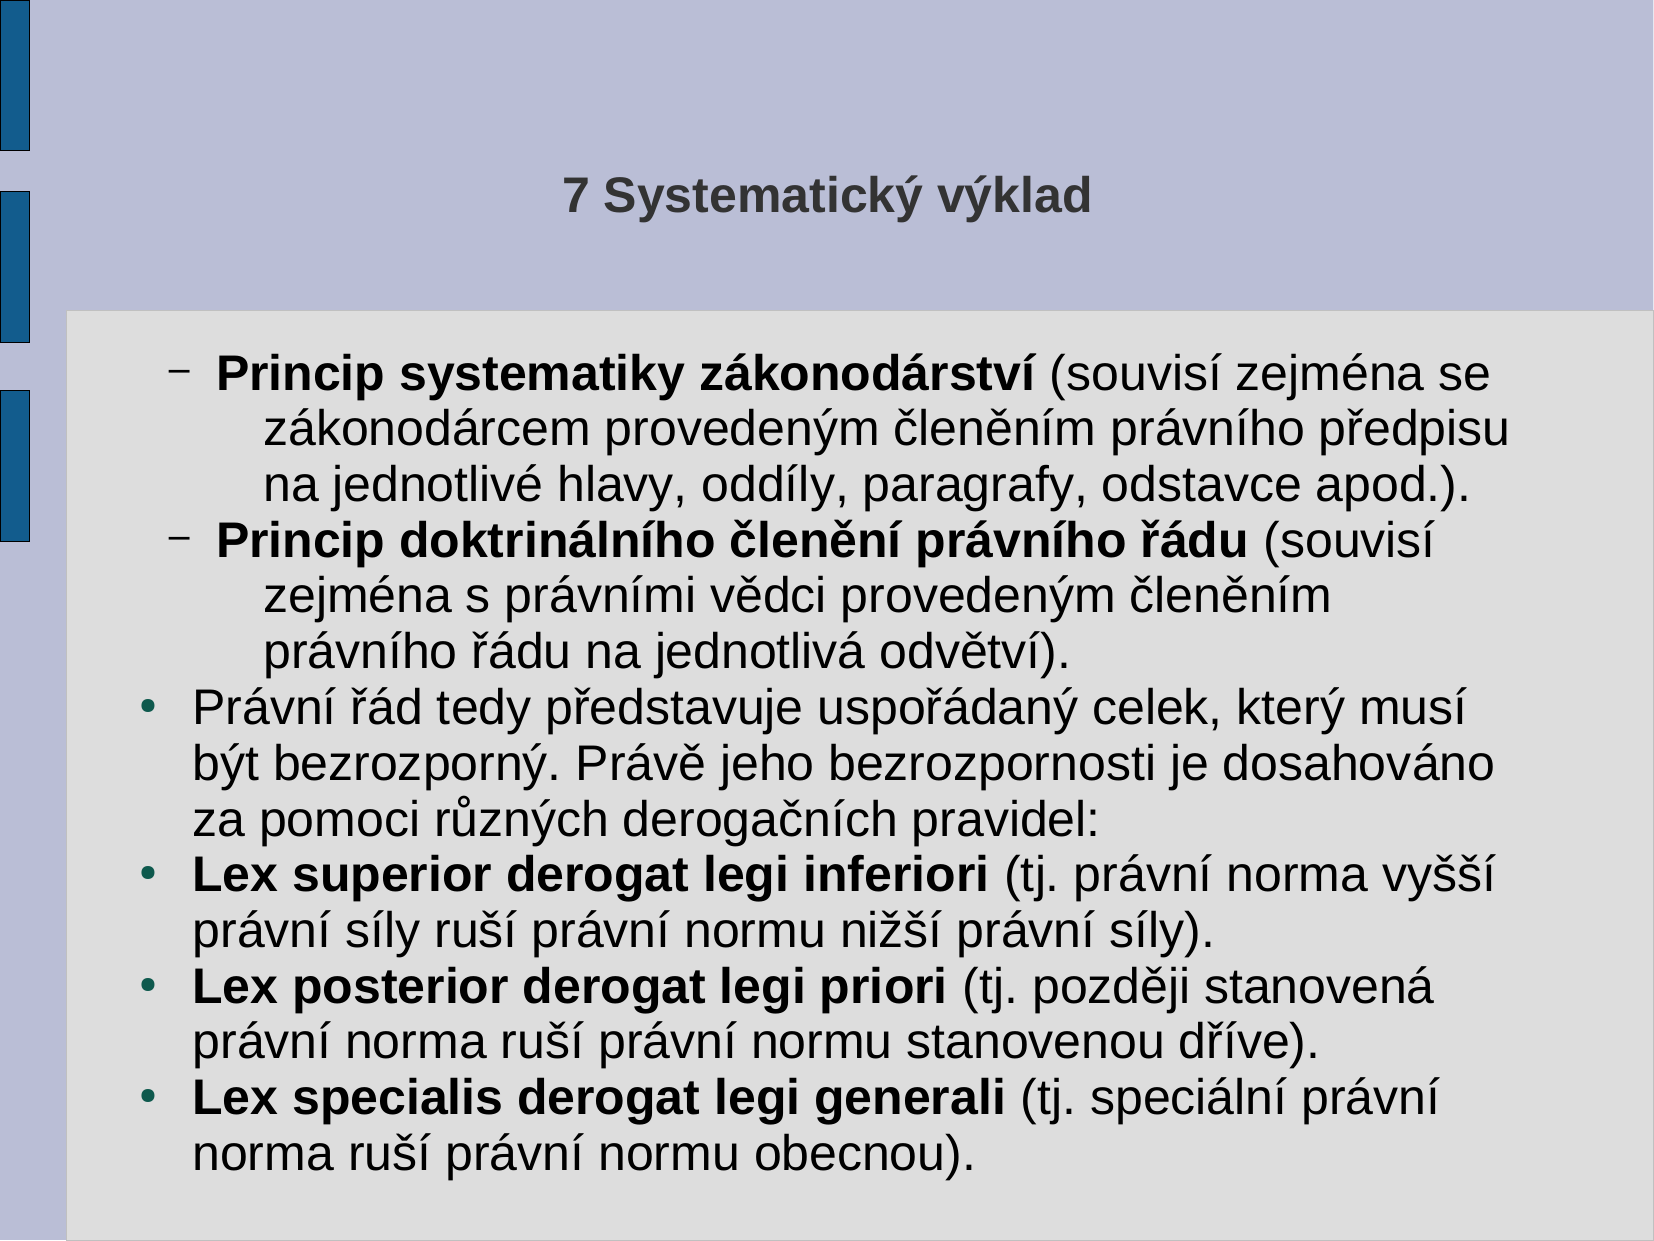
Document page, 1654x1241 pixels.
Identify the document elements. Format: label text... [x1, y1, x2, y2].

title 7 Systematický výklad [121, 91, 1534, 299]
list Princip systematiky zákonodárství (souvisí zejména se zákonodárcem provedeným členěním právního předpisu na jednotlivé hlavy, oddíly, paragrafy, odstavce apod.). Princip doktrinálního členění právního řádu (souvisí zejména s právními vědci provedeným členěním právního řádu na jednotlivá odvětví). Právní řád tedy představuje uspořádaný celek, který musí být bezrozporný. Právě jeho bezrozpornosti je dosahováno za pomoci různých derogačních pravidel: Lex superior derogat legi inferiori (tj. právní norma vyšší právní síly ruší právní normu nižší právní síly). Lex posterior derogat legi priori (tj. později stanovená právní norma ruší právní normu stanovenou dříve). Lex specialis derogat legi generali (tj. speciální právní norma ruší právní normu obecnou). [121, 344, 1534, 1189]
